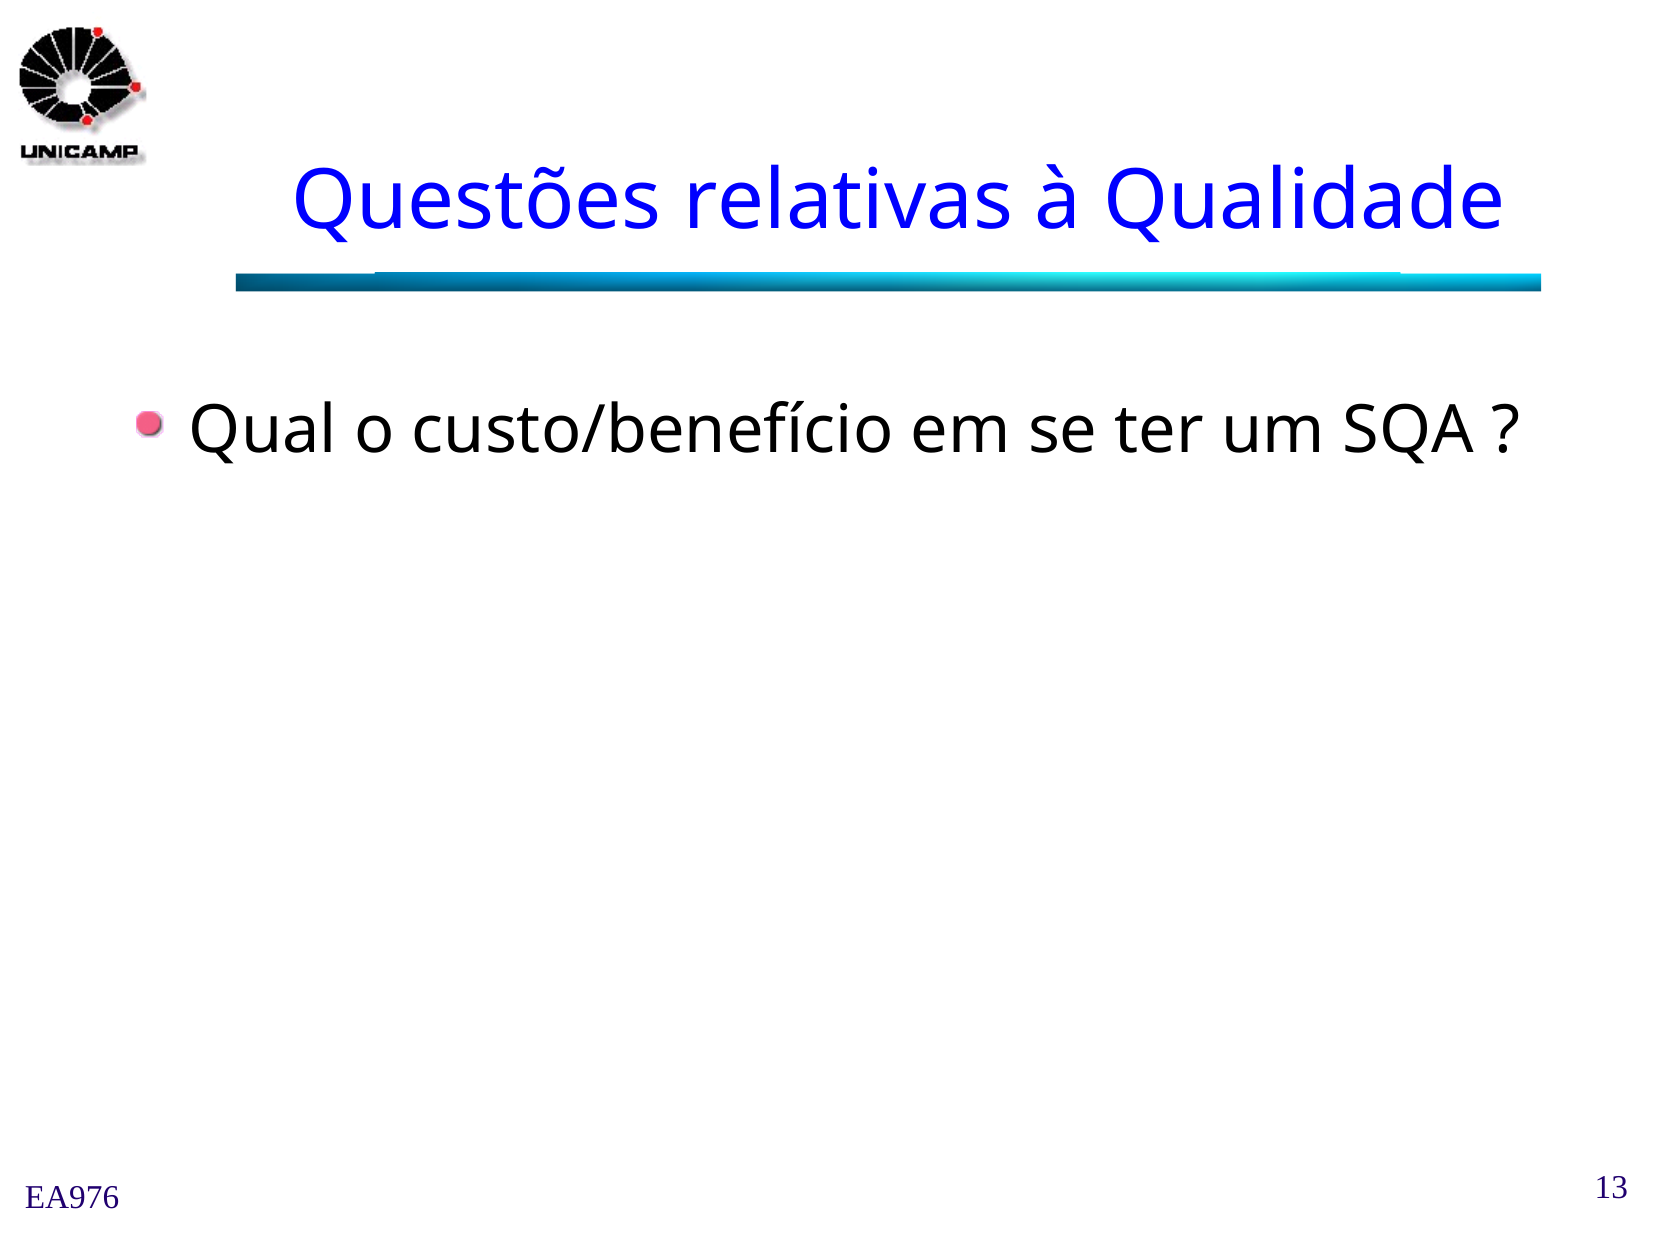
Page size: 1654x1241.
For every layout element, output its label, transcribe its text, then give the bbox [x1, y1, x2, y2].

picture [125, 272, 1654, 295]
list Qual o custo/benefício em se ter um SQA ? [118, 383, 1531, 1152]
title Questões relativas à Qualidade [264, 21, 1534, 250]
